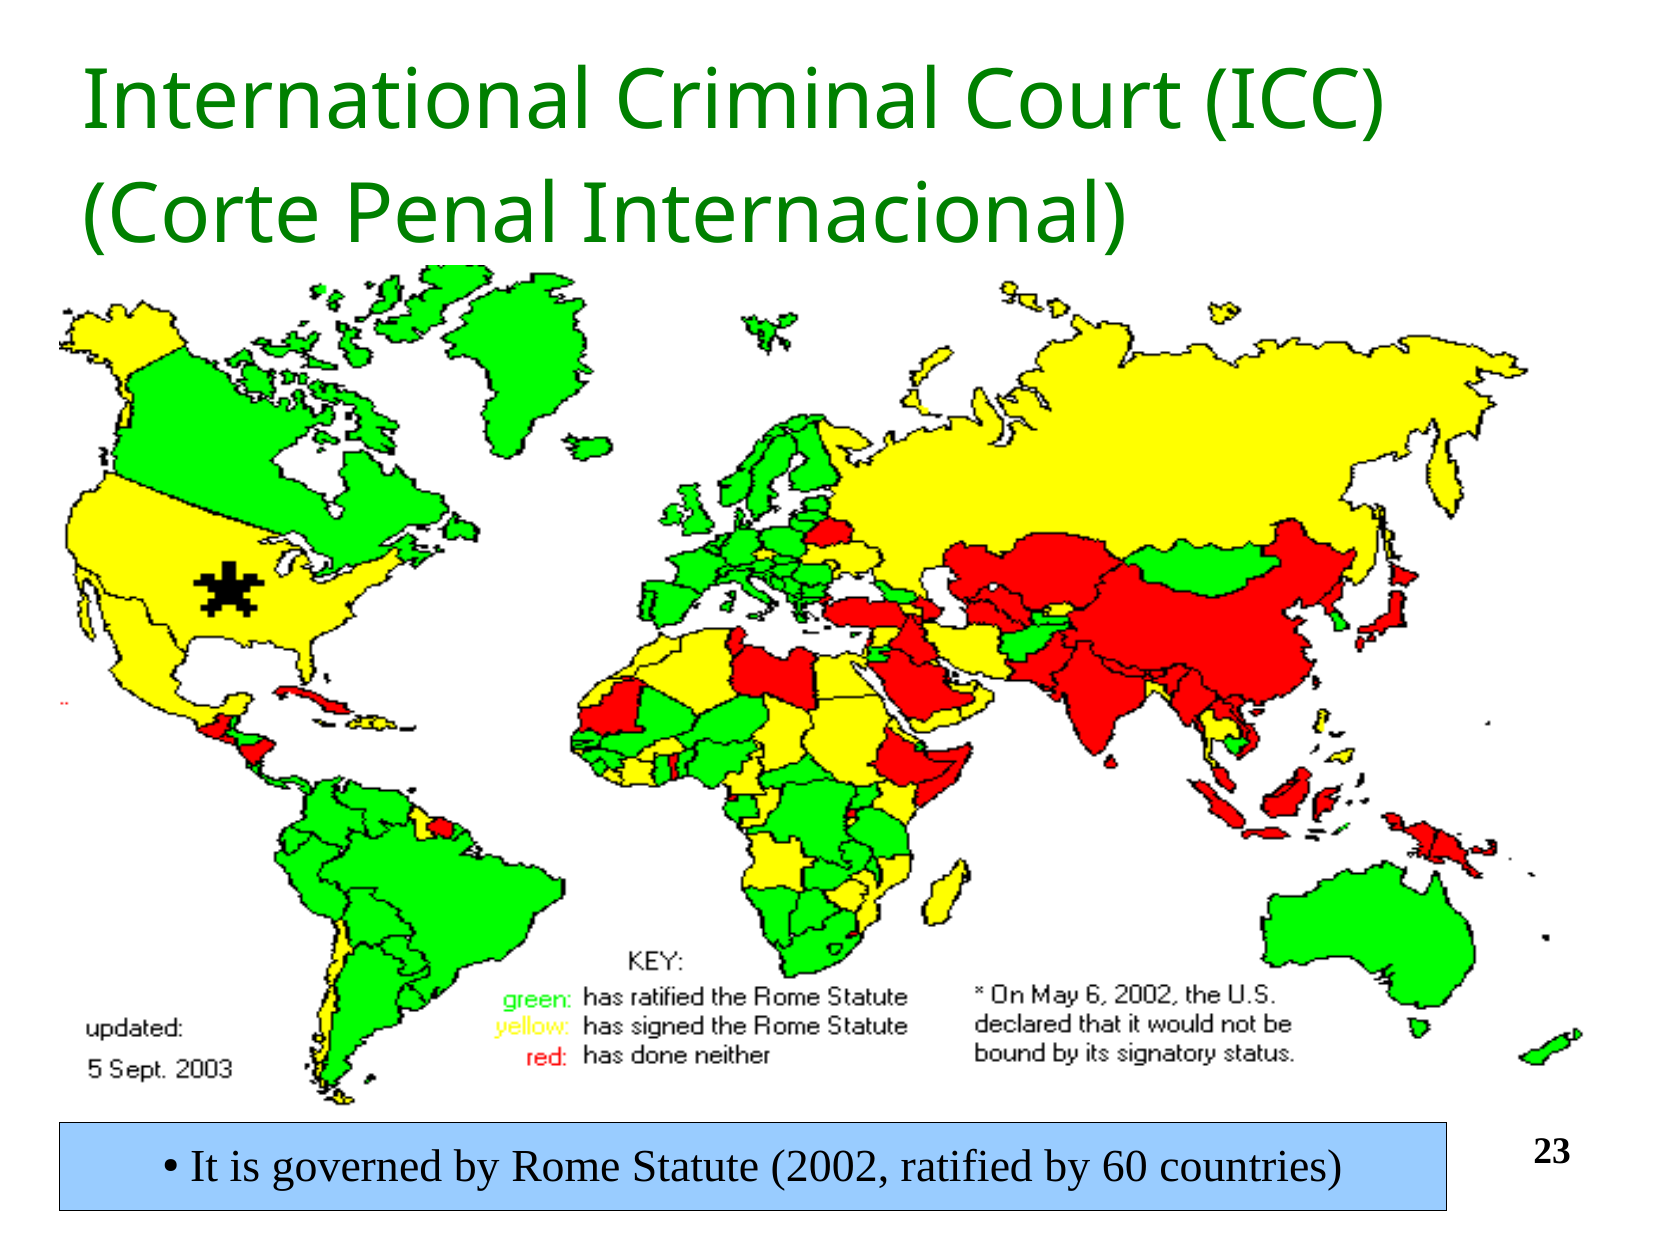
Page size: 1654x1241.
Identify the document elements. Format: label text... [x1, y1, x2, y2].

picture [59, 265, 1595, 1123]
text_box It is governed by Rome Statute (2002, ratified by 60 countries) [59, 1122, 1447, 1211]
title International Criminal Court (ICC) (Corte Penal Internacional) [82, 49, 1571, 257]
